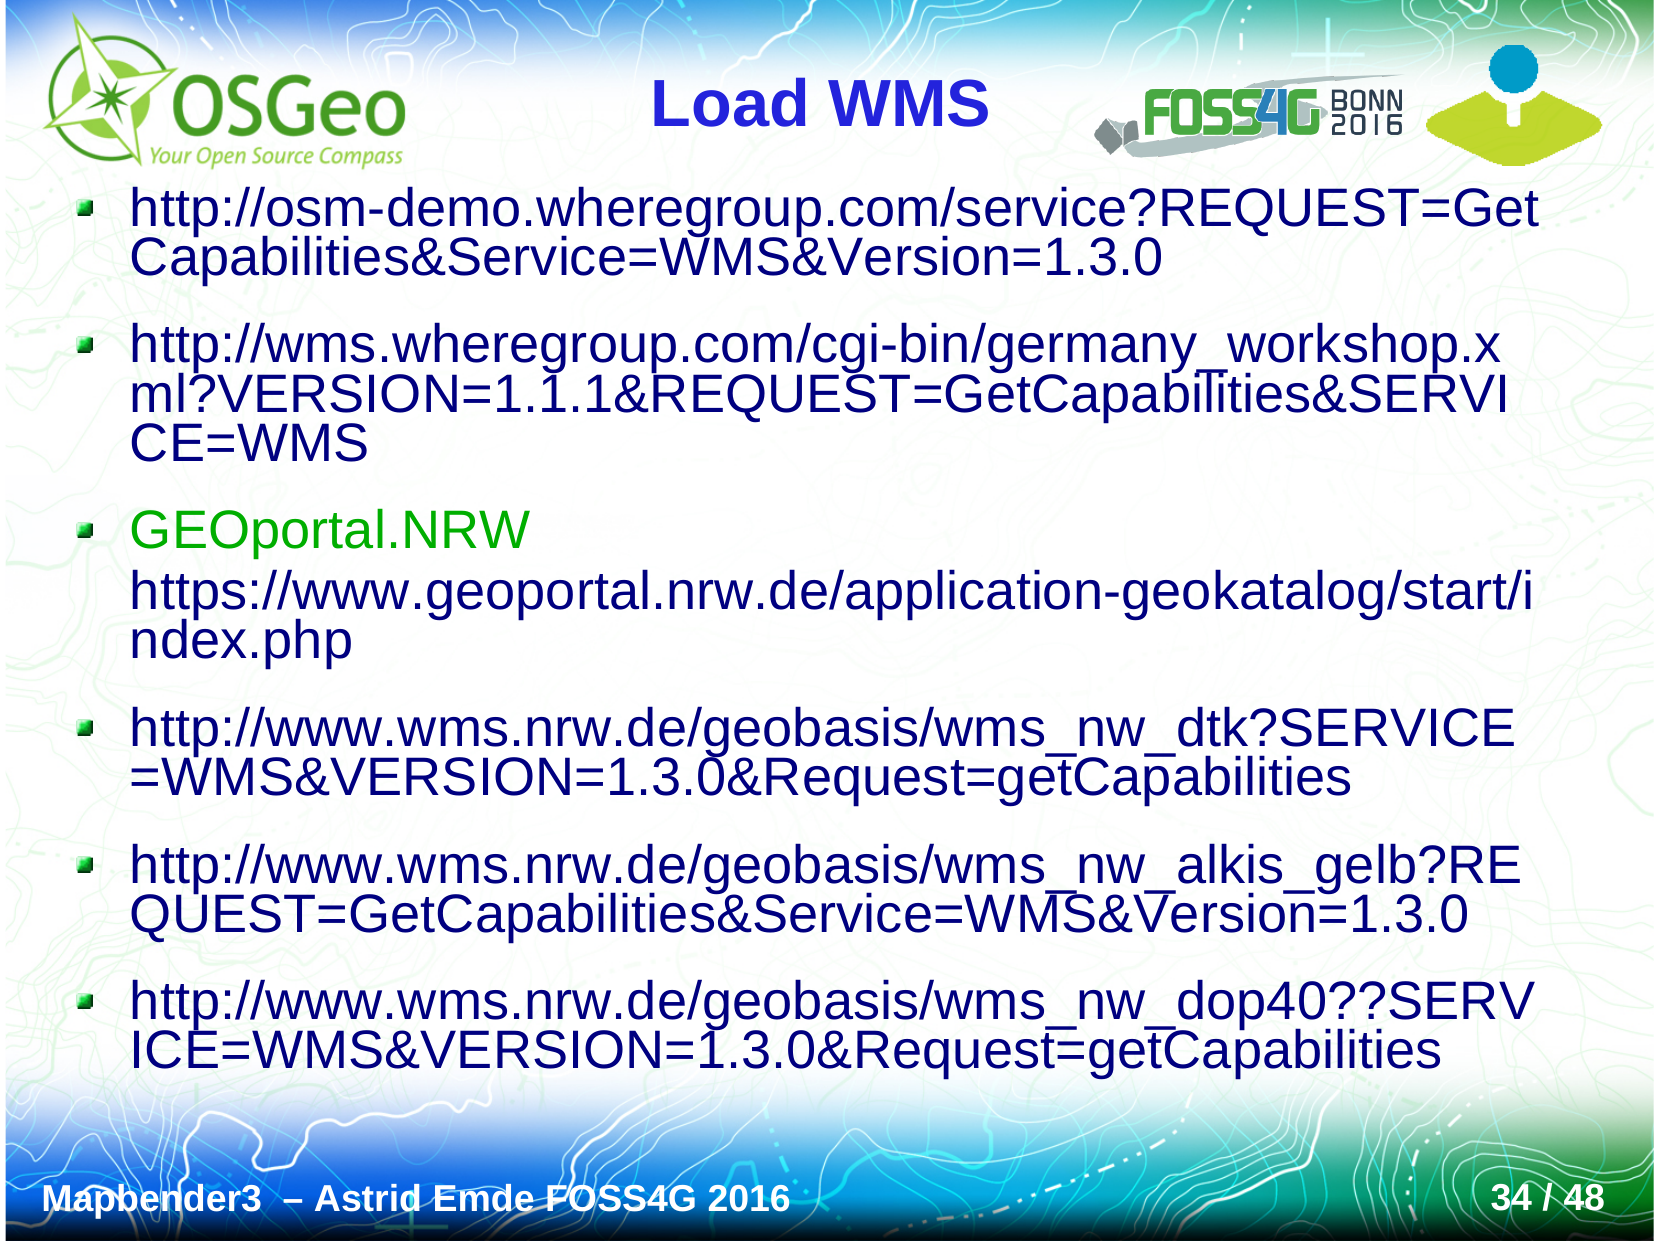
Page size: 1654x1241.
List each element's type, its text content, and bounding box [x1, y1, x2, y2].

picture [5, 0, 1654, 1241]
title Load WMS [76, 29, 1565, 178]
list http://osm-demo.wheregroup.com/service?REQUEST=GetCapabilities&Service=WMS&Version=1.3.0 http://wms.wheregroup.com/cgi-bin/germany_workshop.xml?VERSION=1.1.1&REQUEST=GetCapabilities&SERVICE=WMS GEOportal.NRWhttps://www.geoportal.nrw.de/application-geokatalog/start/index.php http://www.wms.nrw.de/geobasis/wms_nw_dtk?SERVICE=WMS&VERSION=1.3.0&Request=getCapabilities http://www.wms.nrw.de/geobasis/wms_nw_alkis_gelb?REQUEST=GetCapabilities&Service=WMS&Version=1.3.0 http://www.wms.nrw.de/geobasis/wms_nw_dop40??SERVICE=WMS&VERSION=1.3.0&Request=getCapabilities [59, 177, 1548, 981]
